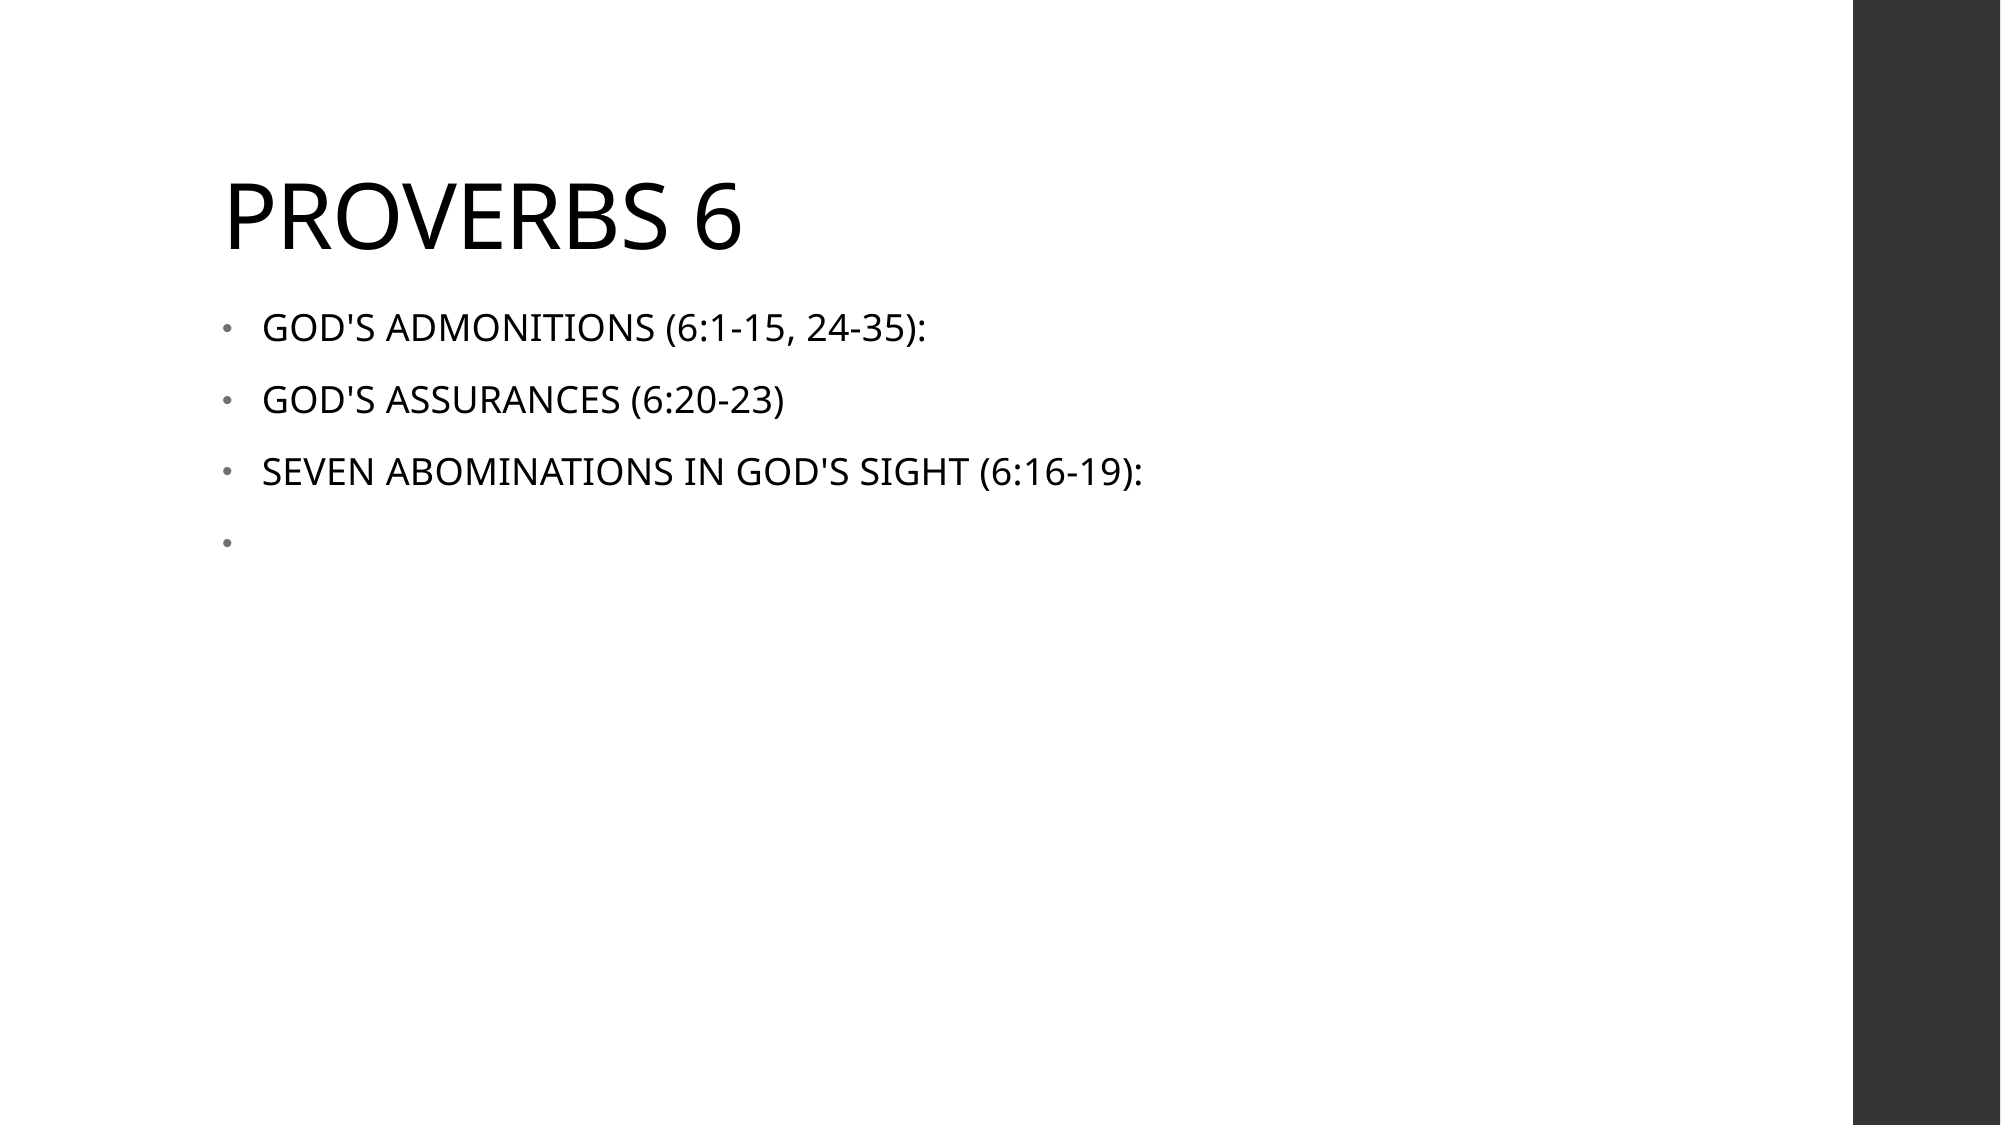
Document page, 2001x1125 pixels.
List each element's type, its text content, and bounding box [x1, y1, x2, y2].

list GOD'S ADMONITIONS (6:1-15, 24-35): GOD'S ASSURANCES (6:20-23) SEVEN ABOMINATIONS IN GOD'S SIGHT (6:16-19): [206, 299, 1617, 1014]
title PROVERBS 6 [206, 60, 1797, 278]
